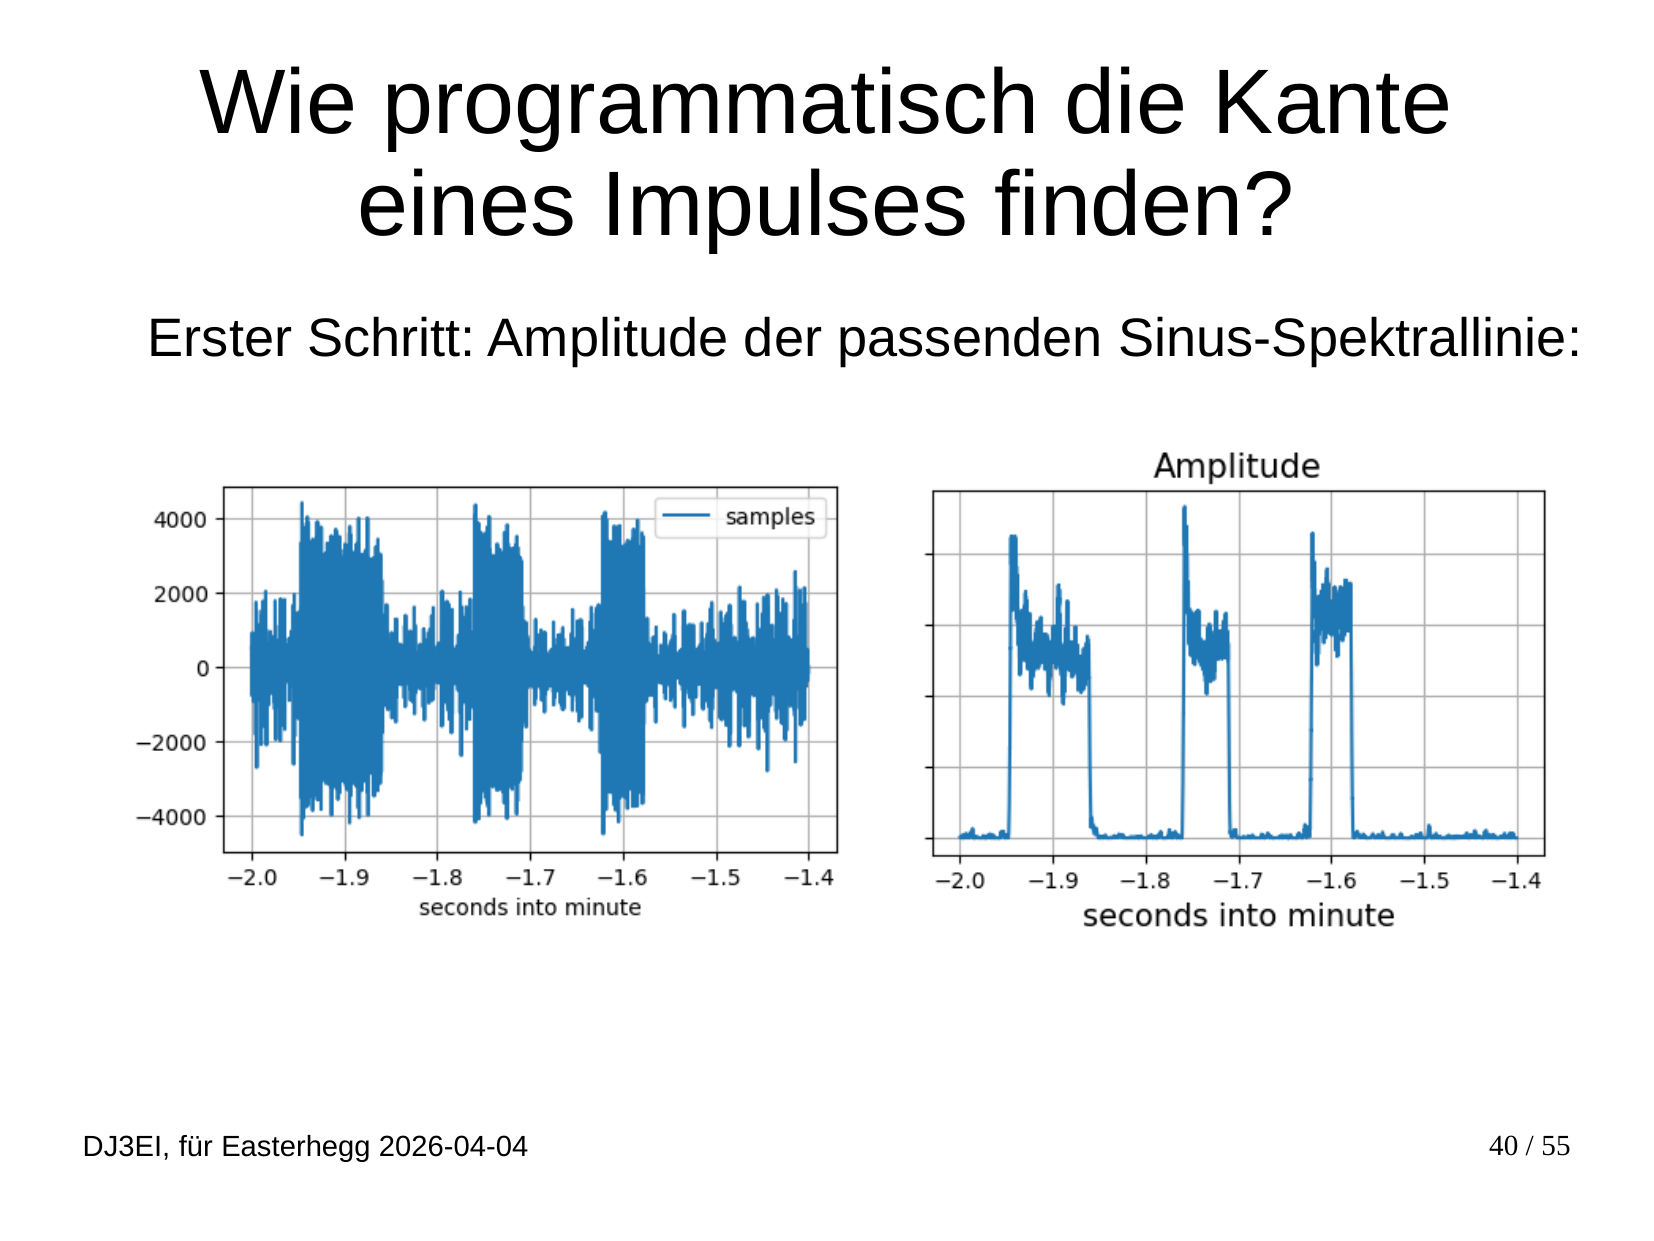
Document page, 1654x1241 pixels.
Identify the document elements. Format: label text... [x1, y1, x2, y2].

text_box Erster Schritt: Amplitude der passenden Sinus-Spektrallinie: [132, 300, 1598, 376]
picture [909, 437, 1560, 948]
picture [119, 471, 851, 936]
title Wie programmatisch die Kante eines Impulses finden? [82, 49, 1571, 257]
